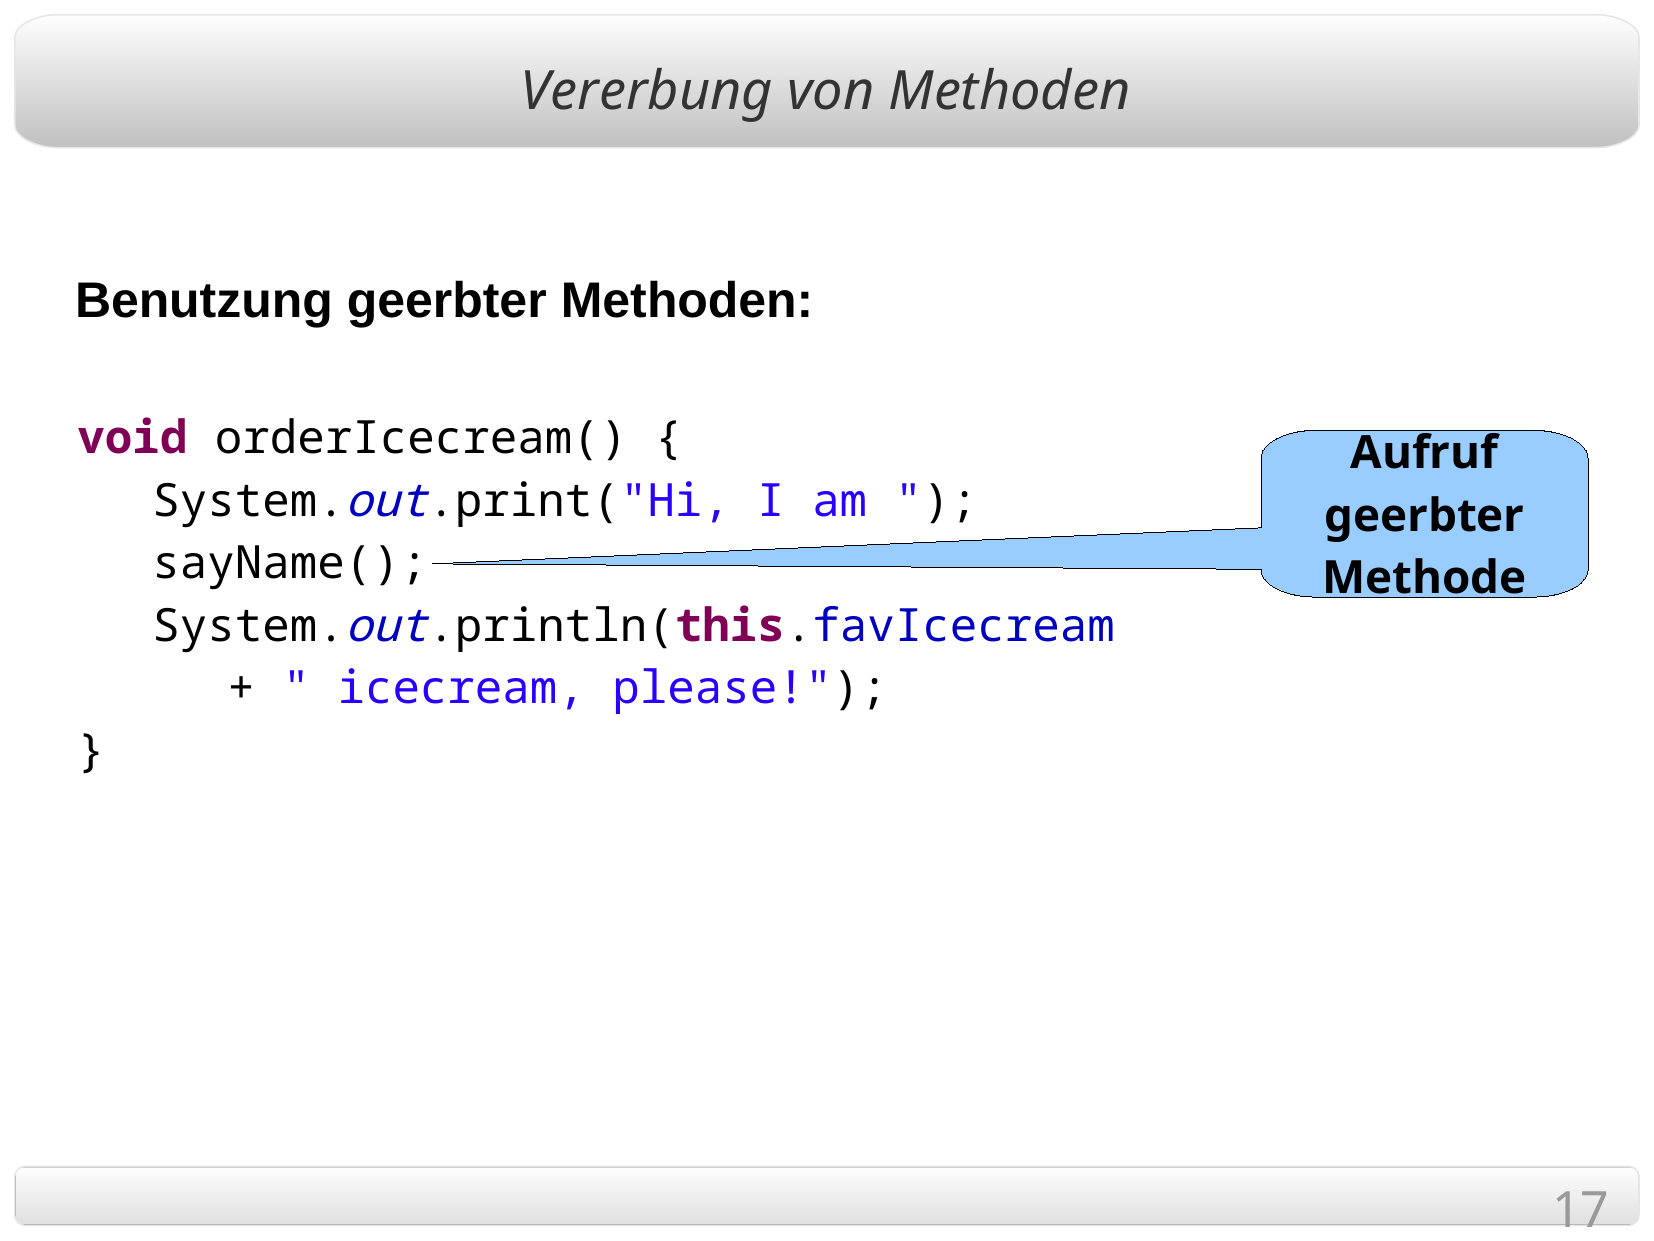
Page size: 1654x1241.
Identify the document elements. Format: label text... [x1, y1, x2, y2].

text_box Aufruf geerbter Methode [1457, 430, 1589, 598]
text_box void orderIcecream() { System.out.print("Hi, I am "); sayName(); System.out.println(this.favIcecream + " icecream, please!"); } [77, 404, 1457, 1008]
text_box Benutzung geerbter Methoden: [75, 272, 814, 330]
title Vererbung von Methoden [29, 36, 1624, 140]
